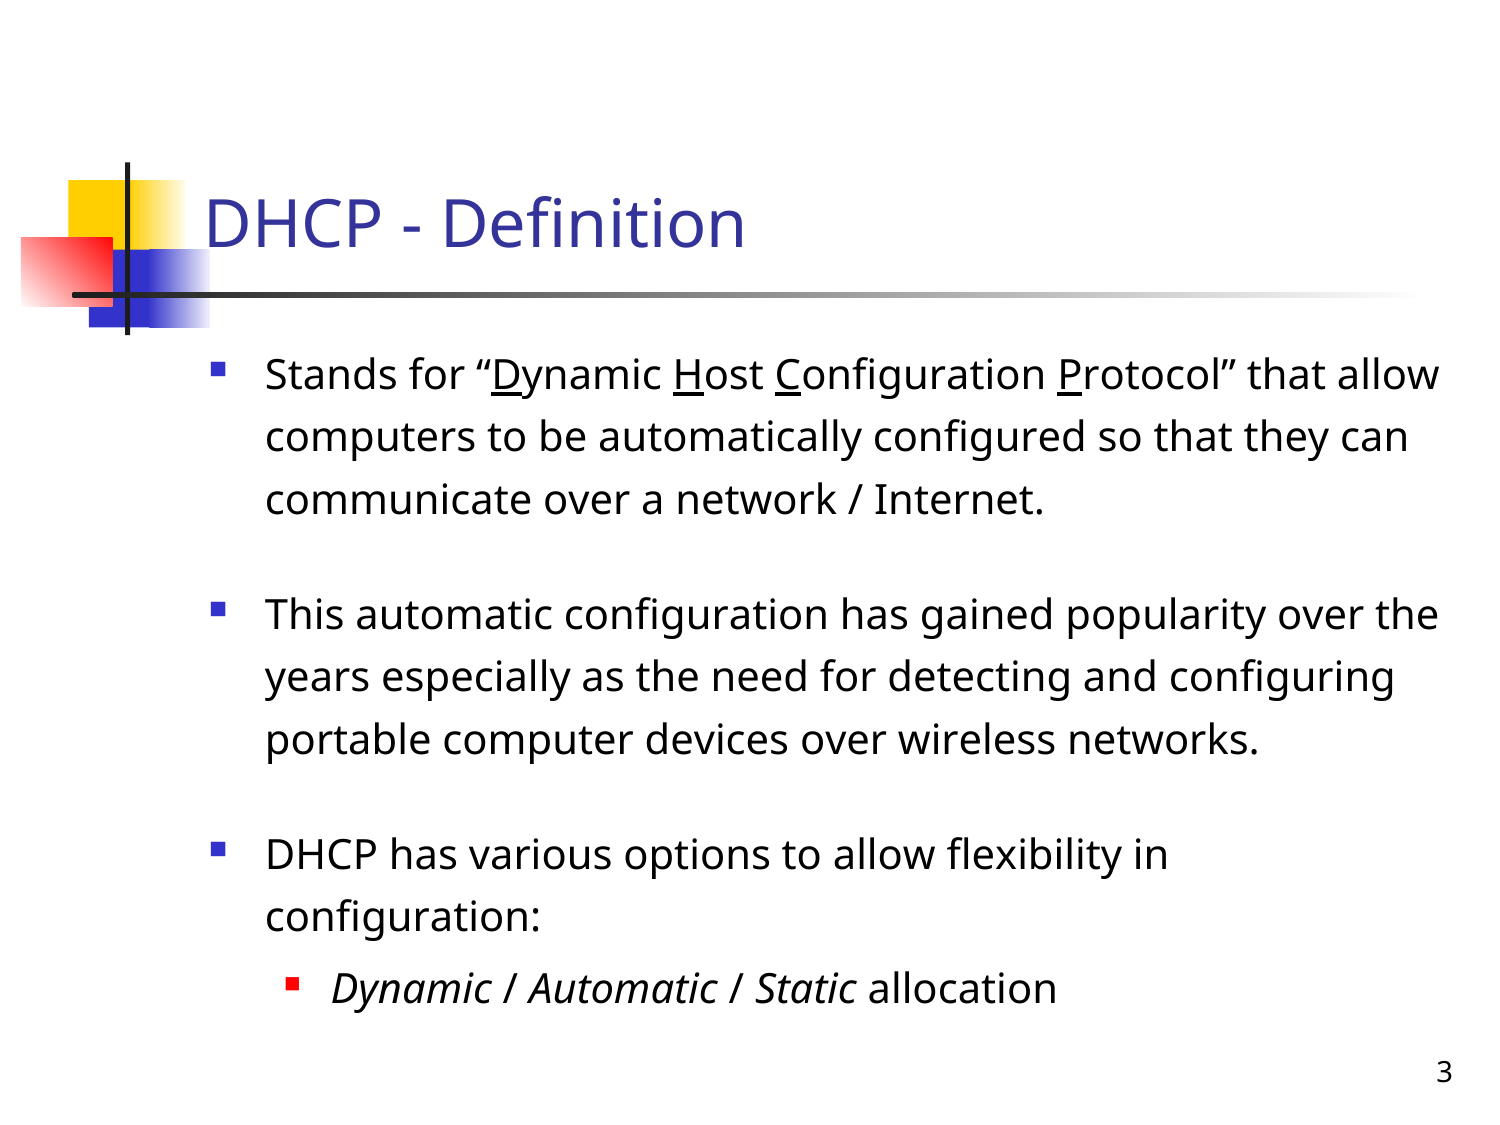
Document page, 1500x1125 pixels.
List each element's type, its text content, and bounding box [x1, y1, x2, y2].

list Stands for “Dynamic Host Configuration Protocol” that allow computers to be automatically configured so that they can communicate over a network / Internet. This automatic configuration has gained popularity over the years especially as the need for detecting and configuring portable computer devices over wireless networks. DHCP has various options to allow flexibility in configuration: Dynamic / Automatic / Static allocation [193, 331, 1469, 1007]
title DHCP - Definition [188, 35, 1468, 276]
